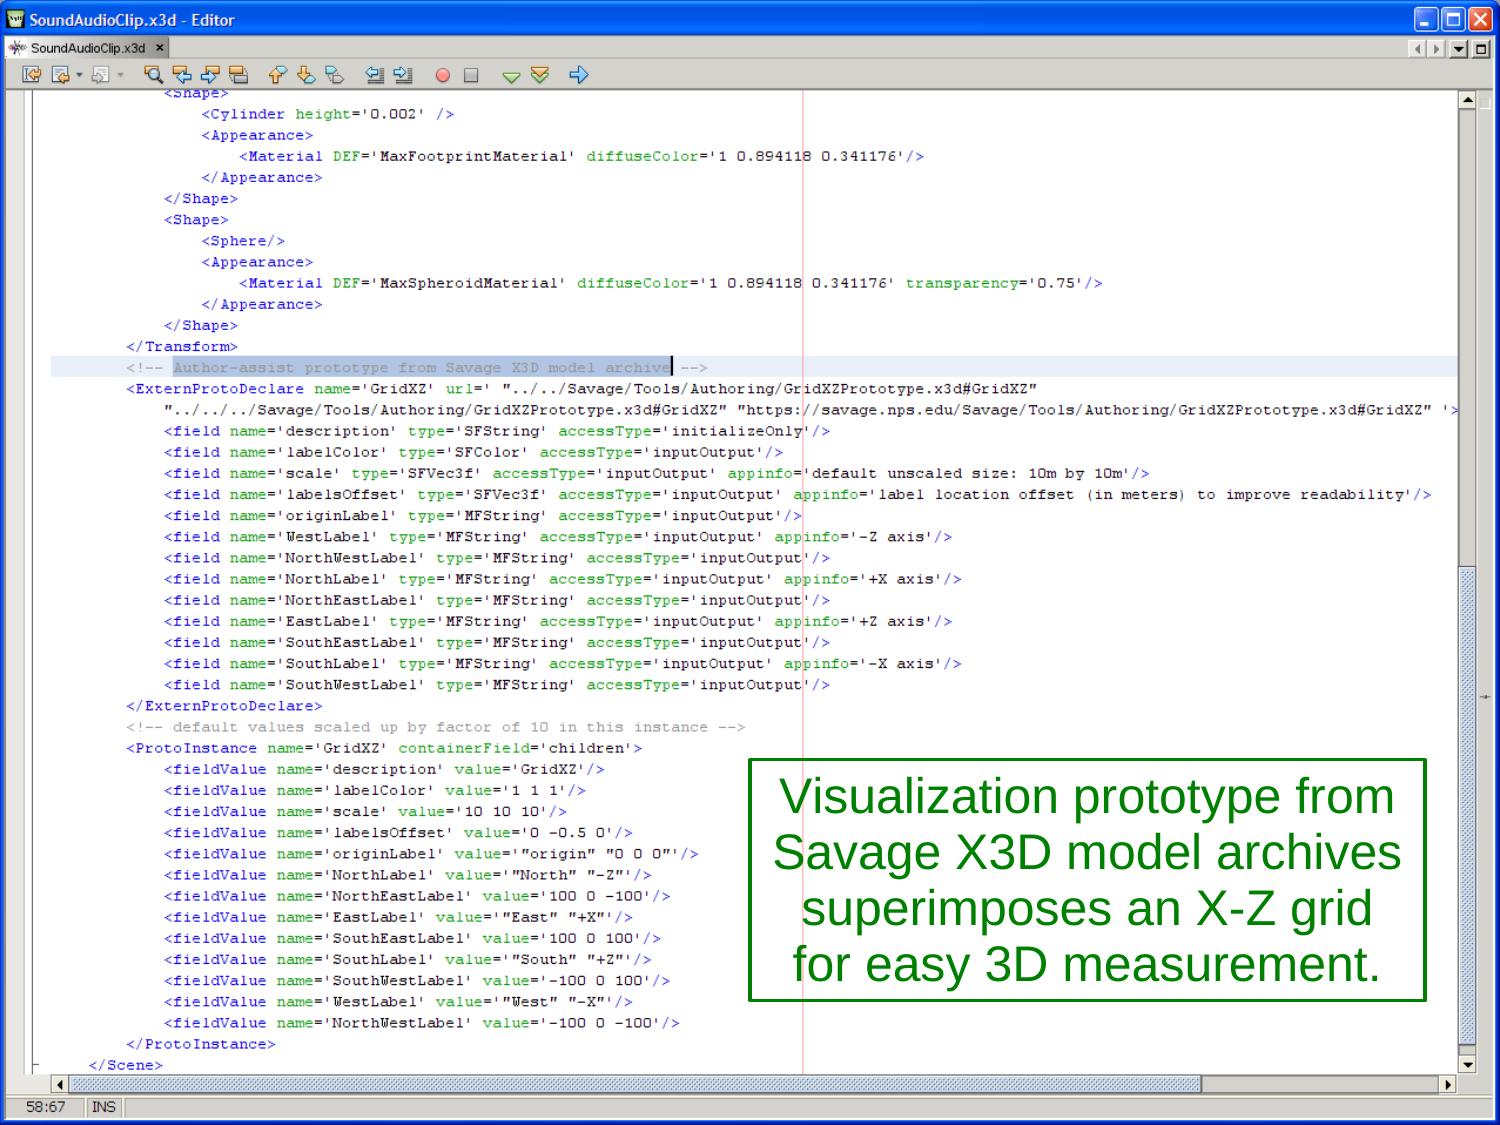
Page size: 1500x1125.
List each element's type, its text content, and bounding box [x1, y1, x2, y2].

text_box Visualization prototype from Savage X3D model archives superimposes an X-Z grid for easy 3D measurement. [750, 759, 1426, 1001]
picture [0, 0, 1500, 1125]
